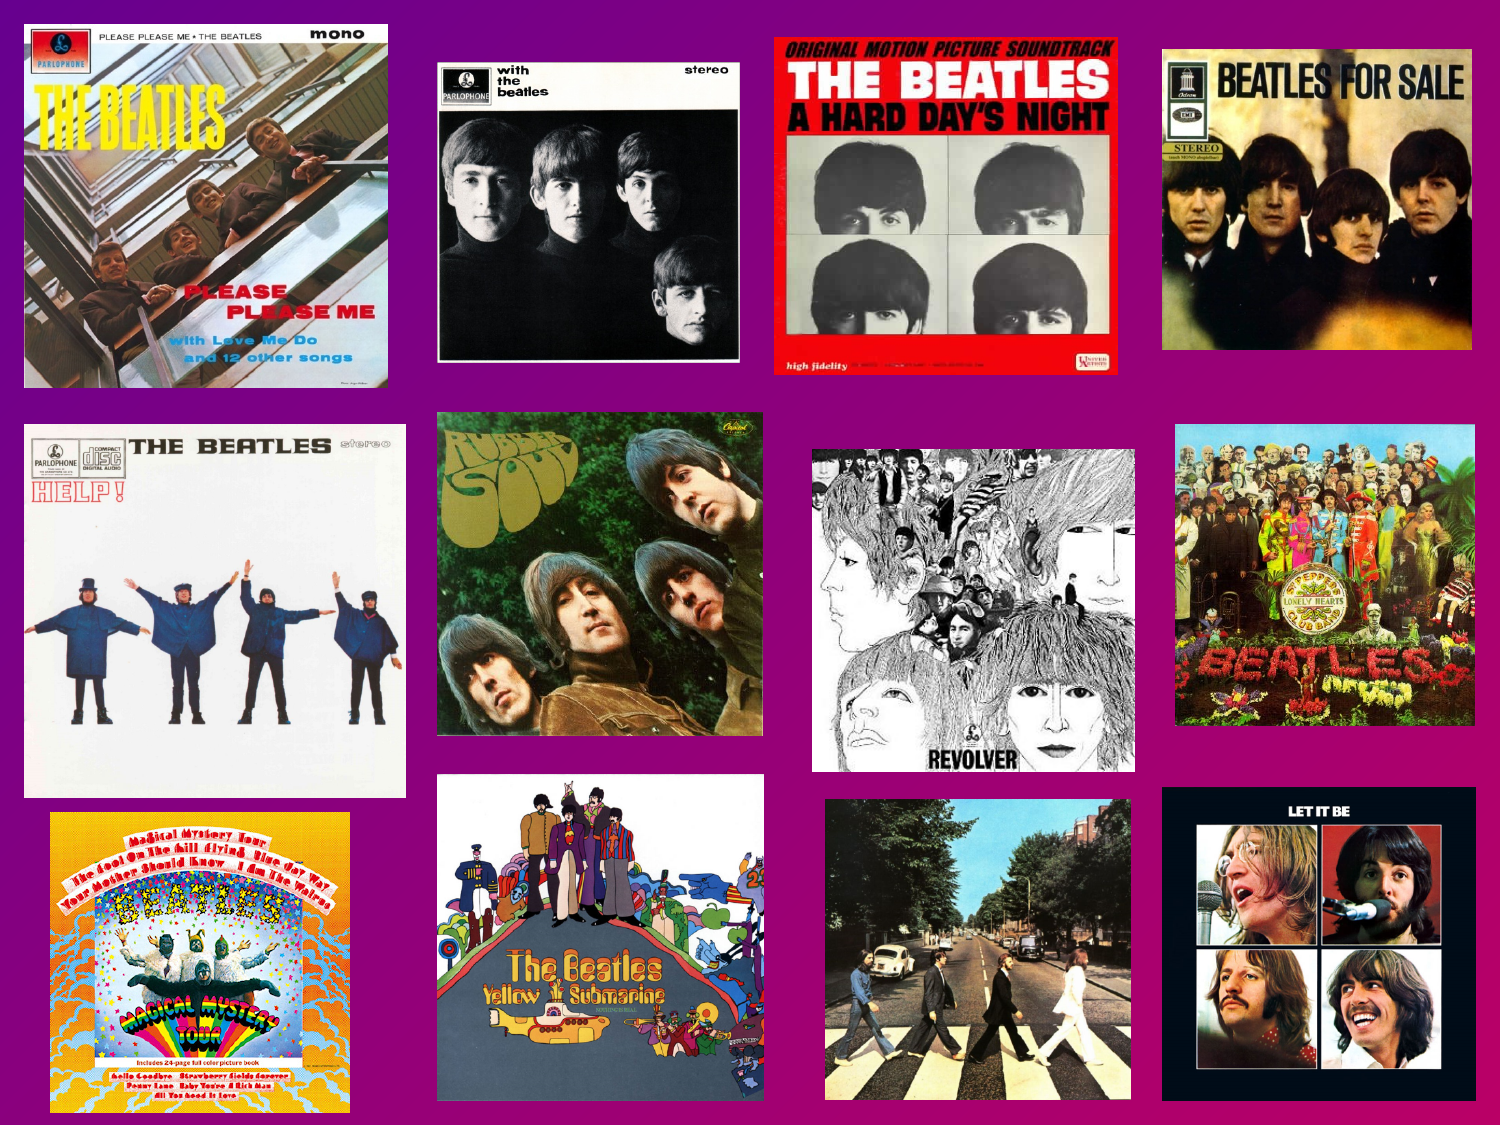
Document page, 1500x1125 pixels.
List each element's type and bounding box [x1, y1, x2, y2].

picture [50, 812, 350, 1113]
picture [1175, 424, 1475, 726]
picture [1162, 49, 1472, 350]
picture [825, 799, 1131, 1100]
picture [437, 412, 763, 736]
picture [812, 449, 1135, 772]
picture [24, 24, 388, 388]
picture [24, 424, 406, 798]
picture [437, 62, 740, 363]
picture [437, 774, 764, 1101]
picture [774, 37, 1118, 375]
picture [1162, 787, 1476, 1101]
